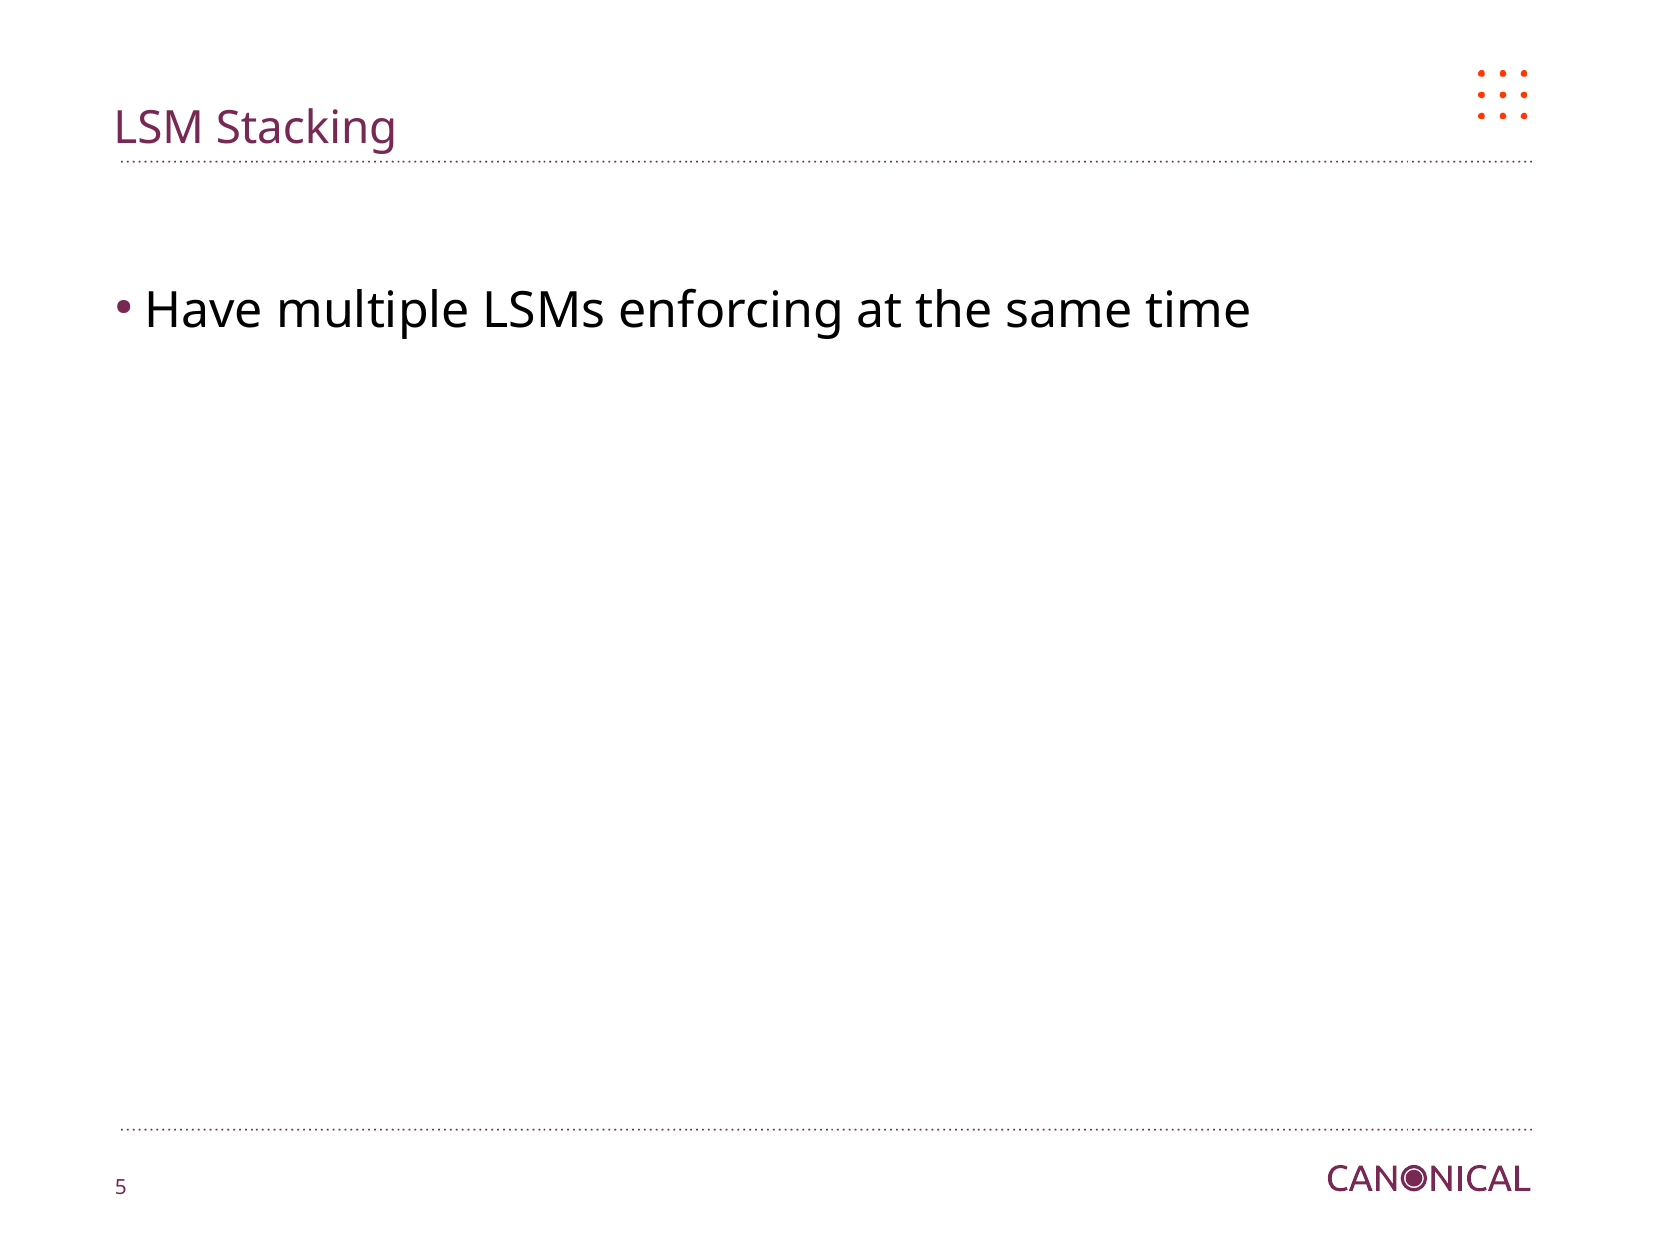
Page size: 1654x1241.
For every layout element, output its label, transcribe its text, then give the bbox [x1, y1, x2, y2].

picture [111, 1127, 1533, 1134]
picture [111, 159, 1533, 166]
picture [1478, 70, 1527, 119]
list Have multiple LSMs enforcing at the same time [115, 256, 1540, 977]
title LSM Stacking [113, 105, 1382, 148]
